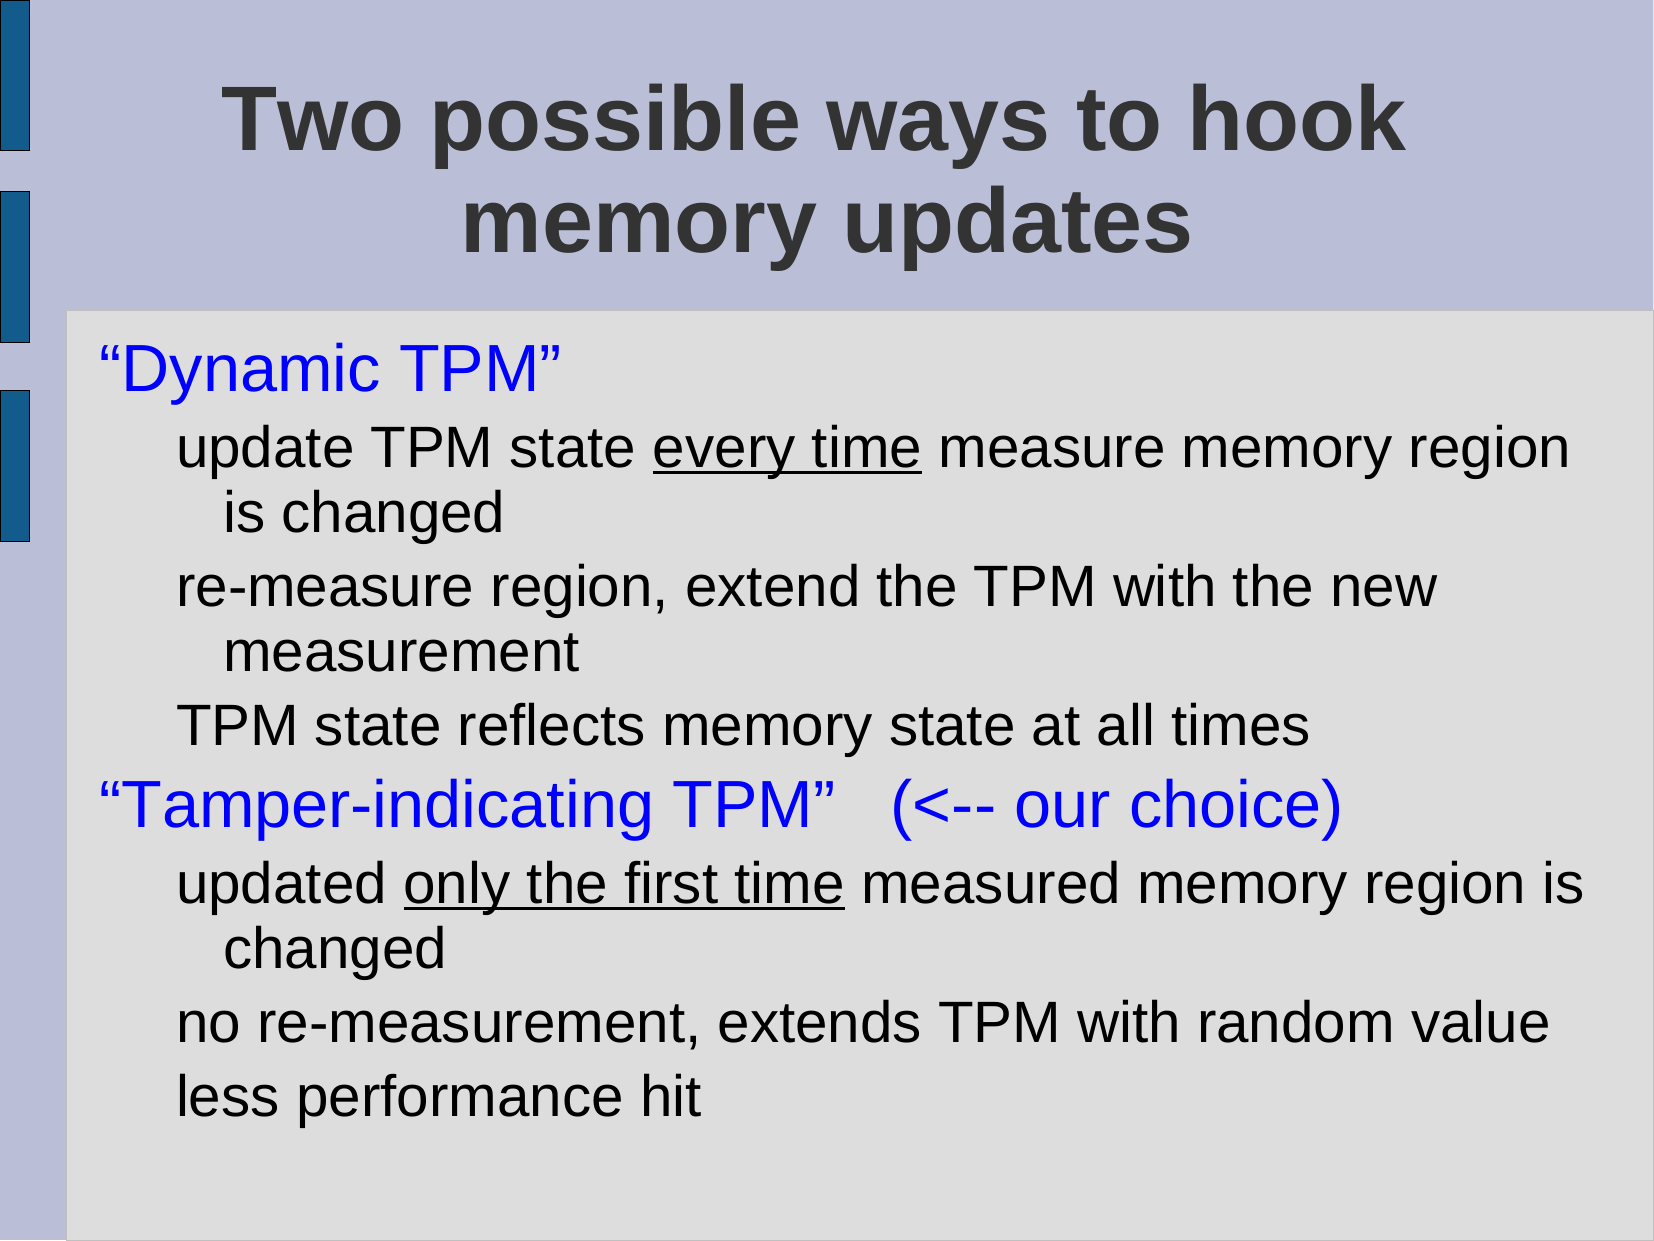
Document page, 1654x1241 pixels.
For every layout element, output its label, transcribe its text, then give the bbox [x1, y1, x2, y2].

title Two possible ways to hook memory updates [121, 51, 1534, 289]
list “Dynamic TPM” update TPM state every time measure memory region is changed re-measure region, extend the TPM with the new measurement TPM state reflects memory state at all times “Tamper-indicating TPM” (<-- our choice) updated only the first time measured memory region is changed no re-measurement, extends TPM with random value less performance hit [81, 331, 1611, 1213]
